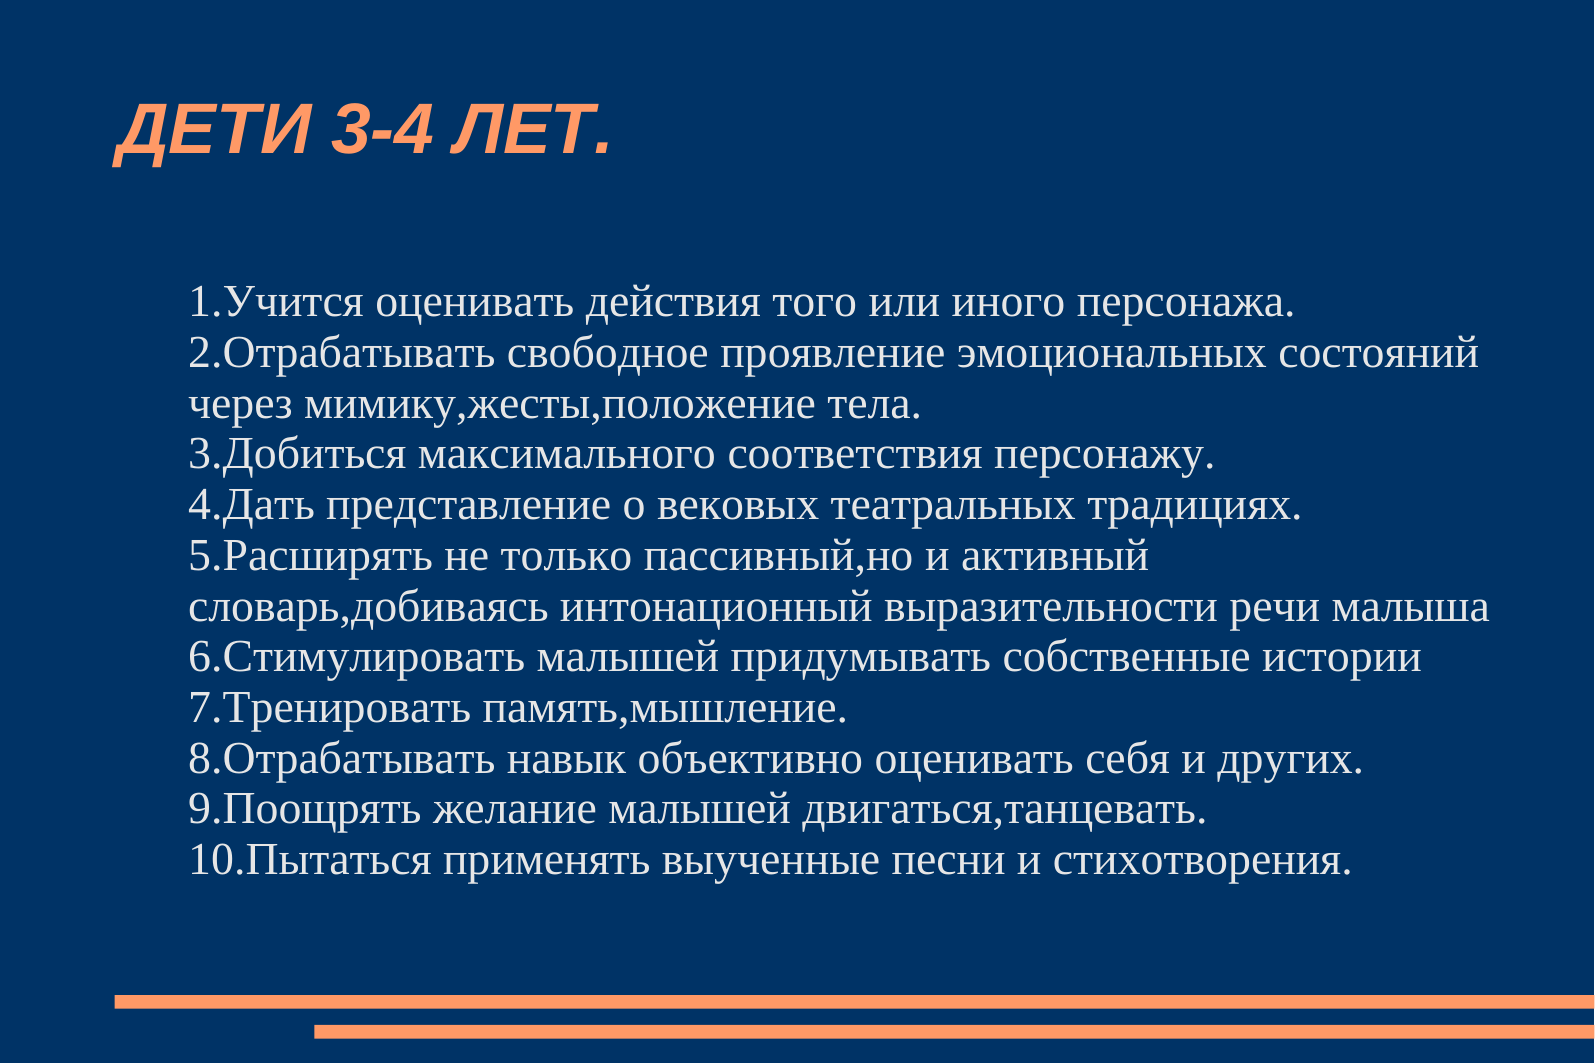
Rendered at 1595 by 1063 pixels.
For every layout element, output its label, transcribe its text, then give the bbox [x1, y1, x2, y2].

title ДЕТИ 3-4 ЛЕТ. [117, 39, 1479, 218]
list 1.Учится оценивать действия того или иного персонажа. 2.Отрабатывать свободное проявление эмоциональных состояний через мимику,жесты,положение тела. 3.Добиться максимального соответствия персонажу. 4.Дать представление о вековых театральных традициях. 5.Расширять не только пассивный,но и активный словарь,добиваясь интонационный выразительности речи малыша 6.Стимулировать малышей придумывать собственные истории 7.Тренировать память,мышление. 8.Отрабатывать навык объективно оценивать себя и других. 9.Поощрять желание малышей двигаться,танцевать. 10.Пытаться применять выученные песни и стихотворения. [117, 276, 1505, 971]
